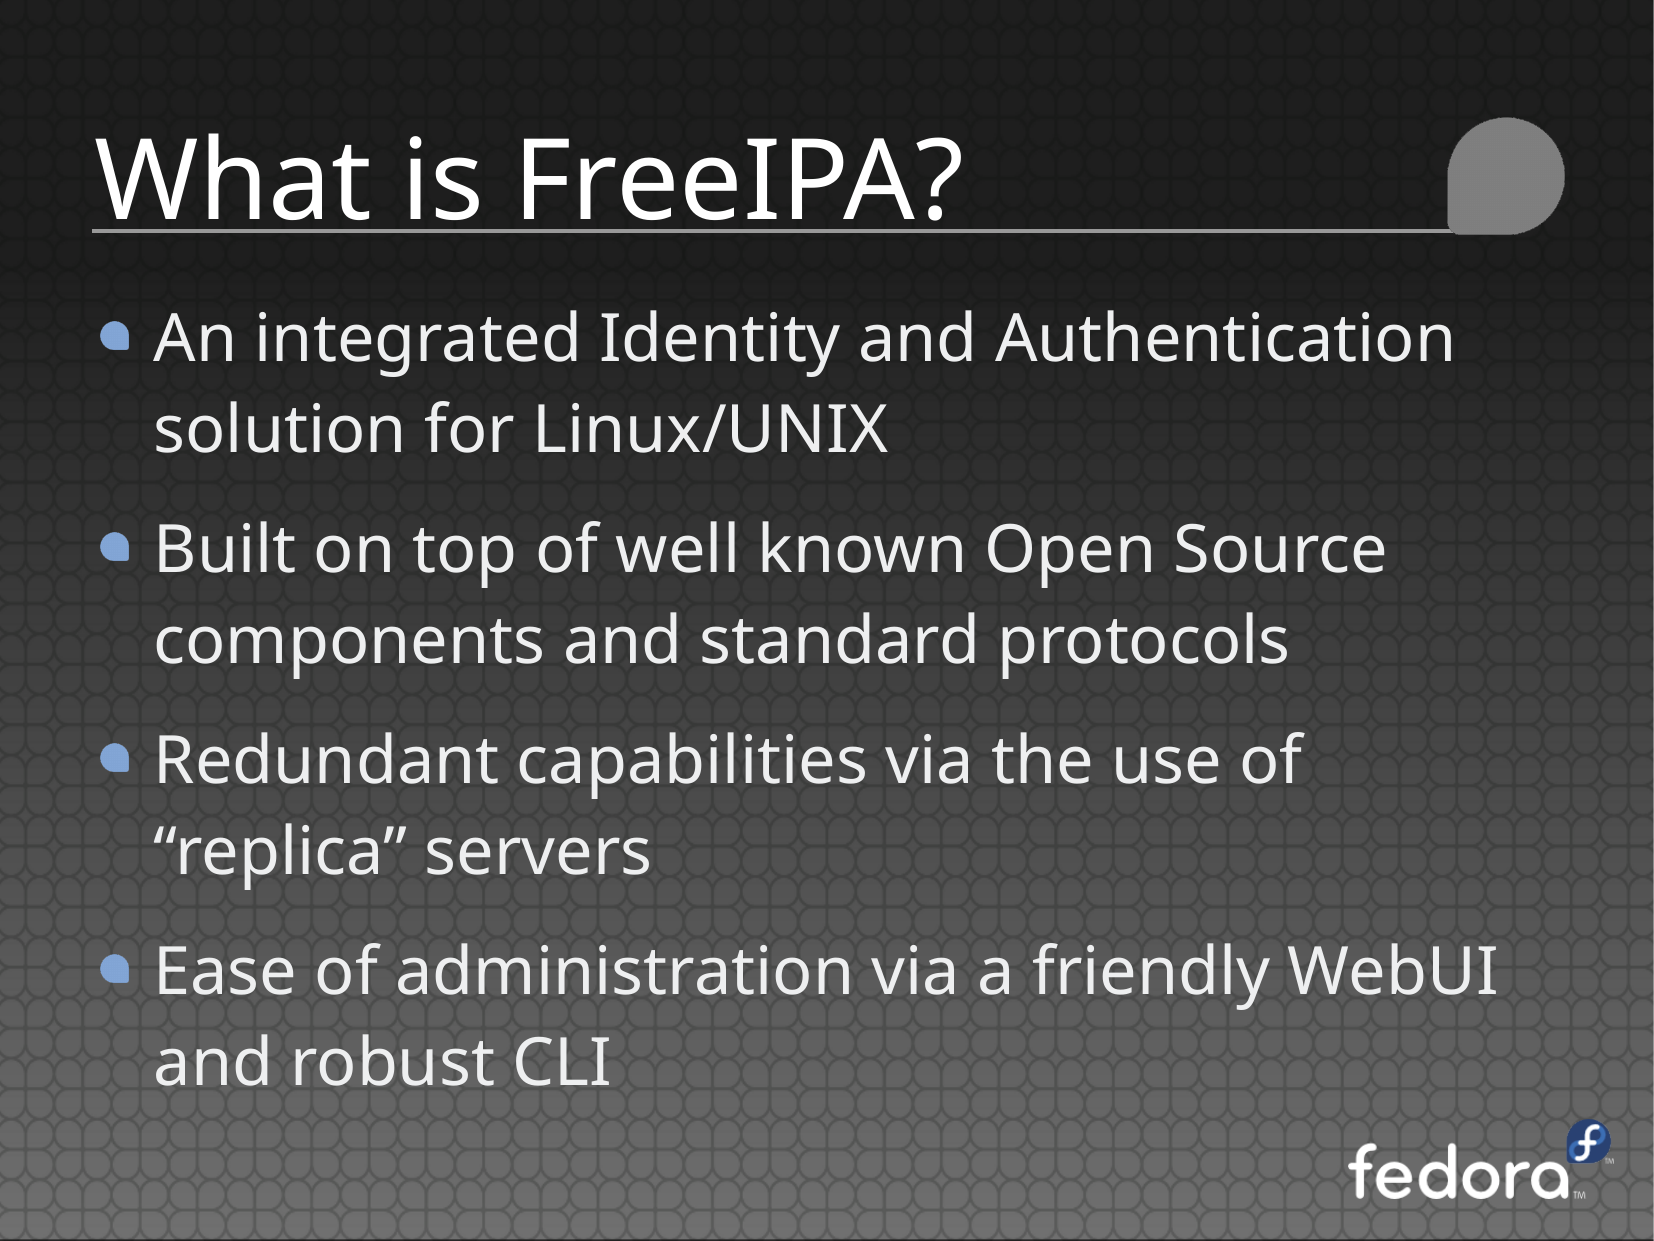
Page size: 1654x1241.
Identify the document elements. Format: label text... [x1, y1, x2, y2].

title What is FreeIPA? [94, 100, 1426, 251]
list An integrated Identity and Authentication solution for Linux/UNIX Built on top of well known Open Source components and standard protocols Redundant capabilities via the use of “replica” servers Ease of administration via a friendly WebUI and robust CLI [82, 290, 1571, 1094]
picture [0, 0, 1654, 1241]
